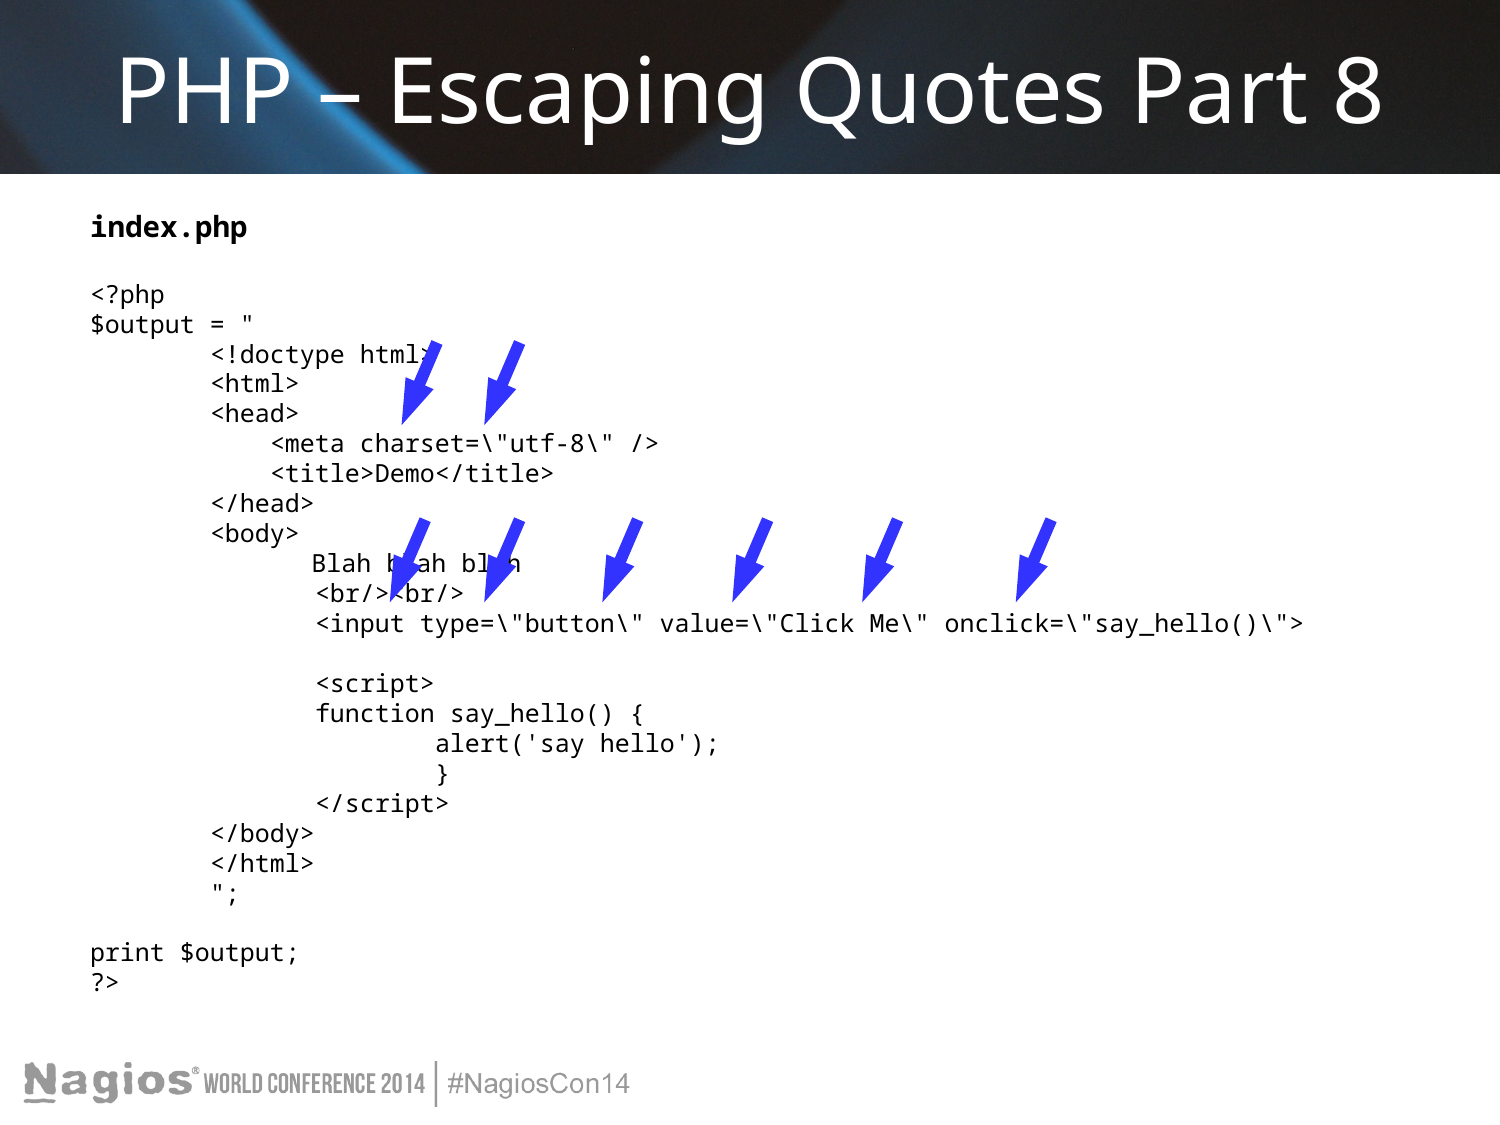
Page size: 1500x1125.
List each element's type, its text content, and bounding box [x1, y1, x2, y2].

picture [12, 1040, 638, 1125]
list index.php <?php $output = " <!doctype html> <html> <head> <meta charset=\"utf-8\" /> <title>Demo</title> </head> <body> Blah blah blah <br/><br/> <input type=\"button\" value=\"Click Me\" onclick=\"say_hello()\"> <script> function say_hello() { alert('say hello'); } </script> </body> </html> "; print $output; ?> [75, 200, 1426, 986]
title PHP – Escaping Quotes Part 8 [0, 0, 1500, 174]
